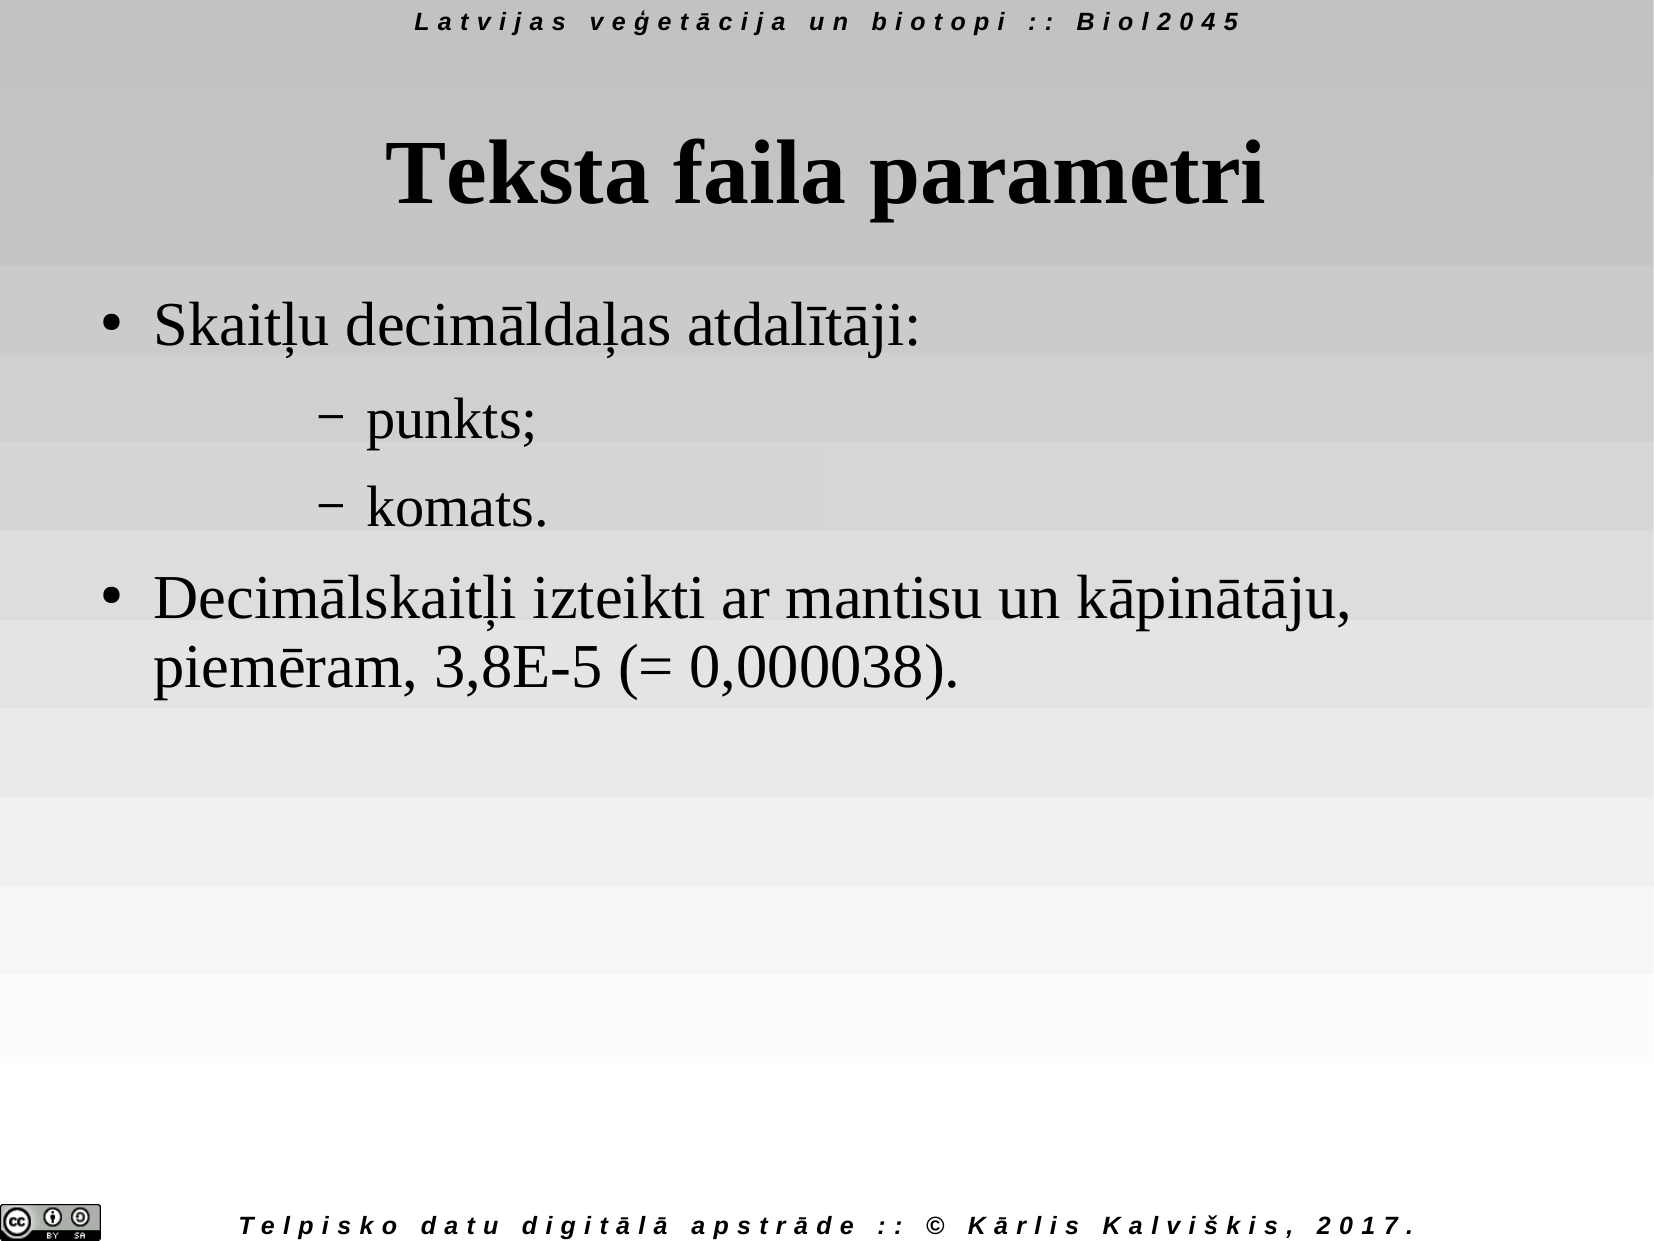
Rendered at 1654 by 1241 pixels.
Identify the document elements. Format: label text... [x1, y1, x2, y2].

list Skaitļu decimāldaļas atdalītāji: punkts; komats. Decimālskaitļi izteikti ar mantisu un kāpinātāju, piemēram, 3,8E-5 (= 0,000038). [82, 289, 1571, 1098]
title Teksta faila parametri [29, 49, 1625, 296]
picture [0, 0, 1654, 1241]
